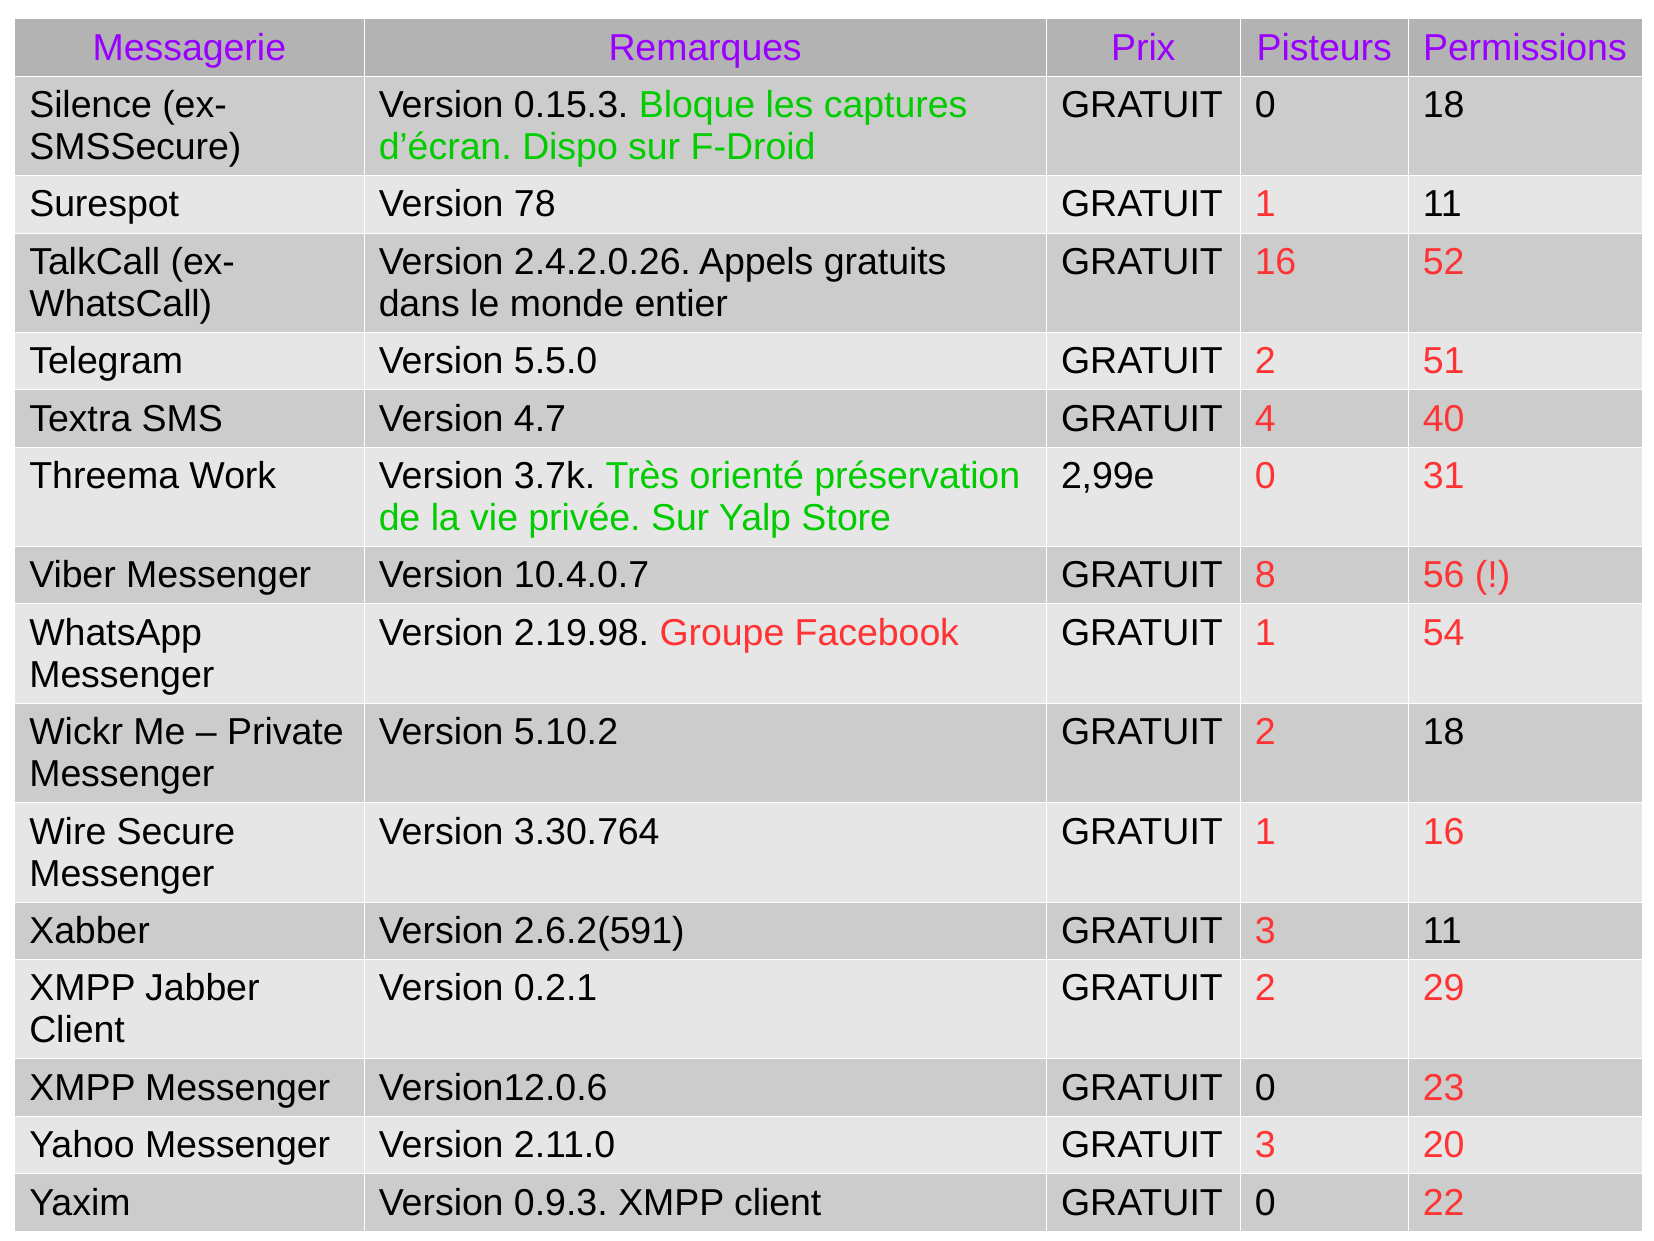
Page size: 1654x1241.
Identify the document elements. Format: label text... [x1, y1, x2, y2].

table_cell Telegram [15, 333, 364, 389]
table_cell GRATUIT [1047, 1174, 1240, 1231]
table_cell Version 2.4.2.0.26. Appels gratuits dans le monde entier [365, 234, 1046, 332]
table_cell 11 [1409, 176, 1642, 233]
table_cell 29 [1409, 960, 1642, 1058]
table_cell Version 2.6.2(591) [365, 903, 1046, 959]
table_cell Version 5.10.2 [365, 704, 1046, 802]
table_cell GRATUIT [1047, 903, 1240, 959]
table_header Permissions [1409, 19, 1642, 76]
table_cell Xabber [15, 903, 364, 959]
table_cell TalkCall (ex- WhatsCall) [15, 234, 364, 332]
table_cell GRATUIT [1047, 547, 1240, 603]
table_cell 4 [1241, 390, 1408, 447]
table_cell GRATUIT [1047, 803, 1240, 902]
table_cell GRATUIT [1047, 234, 1240, 332]
table_cell Textra SMS [15, 390, 364, 447]
table_cell 2 [1241, 333, 1408, 389]
table_cell 51 [1409, 333, 1642, 389]
table_cell GRATUIT [1047, 176, 1240, 233]
table_cell Wire Secure Messenger [15, 803, 364, 902]
table_header Pisteurs [1241, 19, 1408, 76]
table_cell 2 [1241, 704, 1408, 802]
table_cell XMPP Jabber Client [15, 960, 364, 1058]
table_cell 0 [1241, 1174, 1408, 1231]
table_cell Version 4.7 [365, 390, 1046, 447]
table_cell Version 78 [365, 176, 1046, 233]
table_cell GRATUIT [1047, 704, 1240, 802]
table_cell Surespot [15, 176, 364, 233]
table_cell GRATUIT [1047, 1117, 1240, 1173]
table_cell XMPP Messenger [15, 1059, 364, 1116]
table_cell 1 [1241, 803, 1408, 902]
table_cell GRATUIT [1047, 333, 1240, 389]
table_cell Version 10.4.0.7 [365, 547, 1046, 603]
table_cell Yahoo Messenger [15, 1117, 364, 1173]
table_cell 1 [1241, 604, 1408, 703]
table_cell Version 5.5.0 [365, 333, 1046, 389]
table_cell 0 [1241, 1059, 1408, 1116]
table_header Prix [1047, 19, 1240, 76]
table_cell 52 [1409, 234, 1642, 332]
table_cell 2,99e [1047, 448, 1240, 546]
table_header Remarques [365, 19, 1046, 76]
table_cell Version 3.7k. Très orienté préservation de la vie privée. Sur Yalp Store [365, 448, 1046, 546]
table_cell 1 [1241, 176, 1408, 233]
table_cell Threema Work [15, 448, 364, 546]
table_cell 3 [1241, 903, 1408, 959]
table_cell GRATUIT [1047, 390, 1240, 447]
table_cell 0 [1241, 77, 1408, 175]
table_cell GRATUIT [1047, 1059, 1240, 1116]
table_cell 40 [1409, 390, 1642, 447]
table_cell GRATUIT [1047, 604, 1240, 703]
table_cell 16 [1409, 803, 1642, 902]
table_cell 20 [1409, 1117, 1642, 1173]
table_cell 18 [1409, 704, 1642, 802]
table_cell Silence (ex-SMSSecure) [15, 77, 364, 175]
table_cell Viber Messenger [15, 547, 364, 603]
table_cell 54 [1409, 604, 1642, 703]
table_cell Version 2.11.0 [365, 1117, 1046, 1173]
table_header Messagerie [15, 19, 364, 76]
table_cell Version 0.2.1 [365, 960, 1046, 1058]
table_cell 56 (!) [1409, 547, 1642, 603]
table_cell 11 [1409, 903, 1642, 959]
table_cell 0 [1241, 448, 1408, 546]
table_cell Yaxim [15, 1174, 364, 1231]
table_cell 8 [1241, 547, 1408, 603]
table_cell Version 0.9.3. XMPP client [365, 1174, 1046, 1231]
table_cell GRATUIT [1047, 960, 1240, 1058]
table_cell 23 [1409, 1059, 1642, 1116]
table_cell Version 3.30.764 [365, 803, 1046, 902]
table_cell Version 2.19.98. Groupe Facebook [365, 604, 1046, 703]
table_cell Version 0.15.3. Bloque les captures d’écran. Dispo sur F-Droid [365, 77, 1046, 175]
table_cell Wickr Me – Private Messenger [15, 704, 364, 802]
table_cell WhatsApp Messenger [15, 604, 364, 703]
table_cell 18 [1409, 77, 1642, 175]
table_cell 3 [1241, 1117, 1408, 1173]
table_cell Version12.0.6 [365, 1059, 1046, 1116]
table_cell 16 [1241, 234, 1408, 332]
table_cell 31 [1409, 448, 1642, 546]
table_cell 22 [1409, 1174, 1642, 1231]
table_cell GRATUIT [1047, 77, 1240, 175]
table_cell 2 [1241, 960, 1408, 1058]
